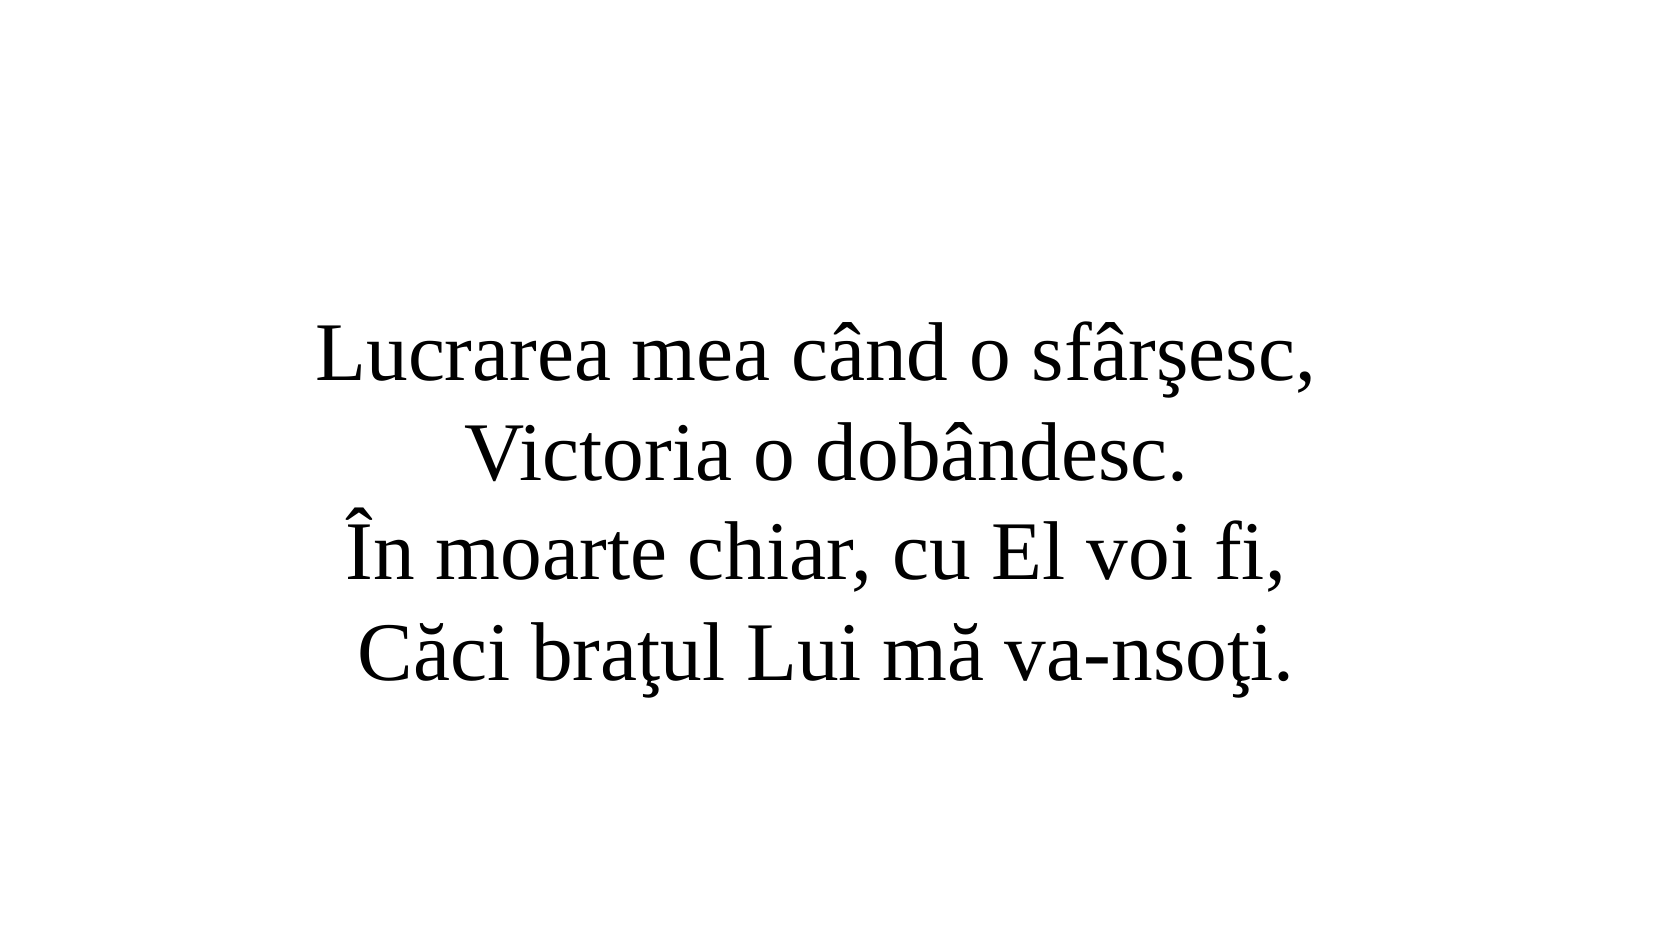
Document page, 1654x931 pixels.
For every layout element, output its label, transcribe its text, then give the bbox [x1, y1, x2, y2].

subtitle Lucrarea mea când o sfârşesc, Victoria o dobândesc. În moarte chiar, cu El voi fi, Căci braţul Lui mă va-nsoţi. [0, 289, 1654, 651]
